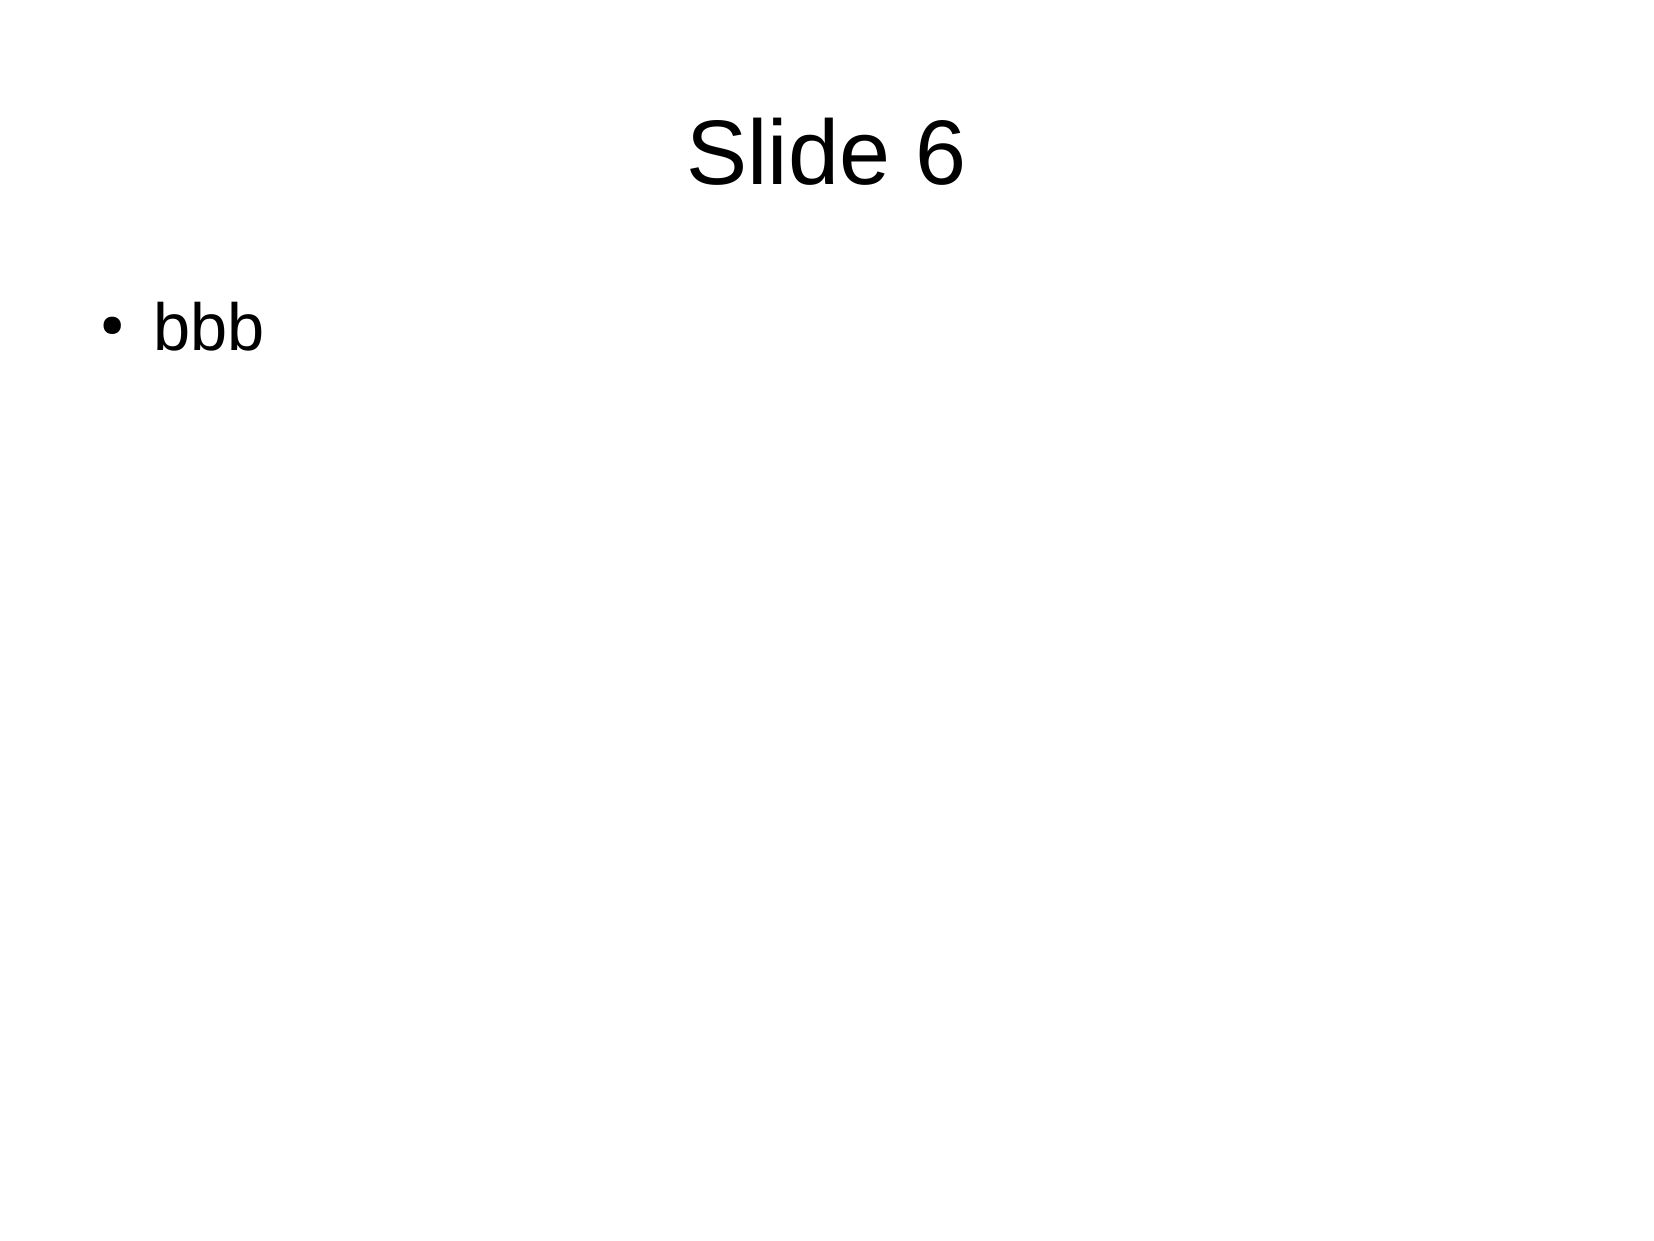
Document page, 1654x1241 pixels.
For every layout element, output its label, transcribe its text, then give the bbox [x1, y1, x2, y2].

list bbb [82, 290, 1571, 1010]
title Slide 6 [82, 49, 1571, 257]
